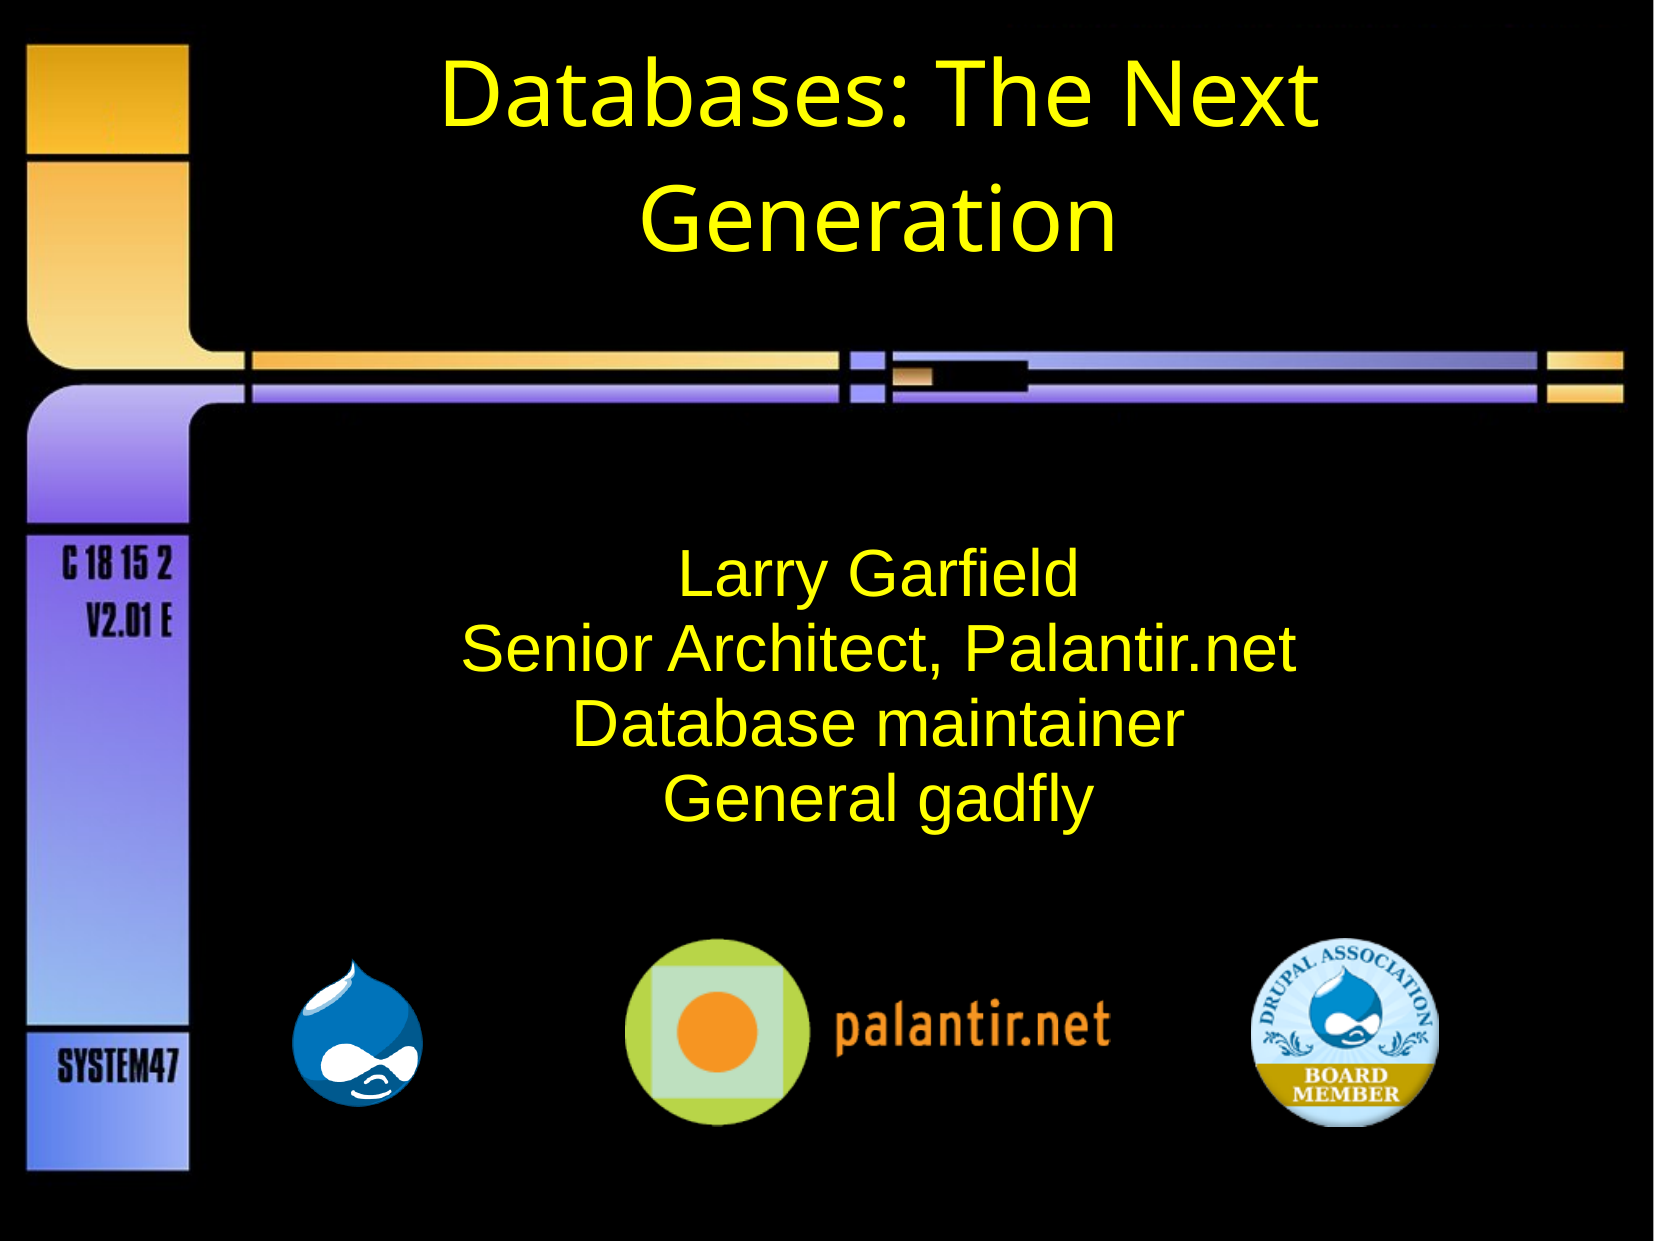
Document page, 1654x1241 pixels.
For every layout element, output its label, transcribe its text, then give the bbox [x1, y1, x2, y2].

title Databases: The Next Generation [187, 49, 1571, 257]
subtitle Larry Garfield Senior Architect, Palantir.net Database maintainer General gadfly [187, 412, 1571, 1109]
picture [0, 0, 1654, 1241]
